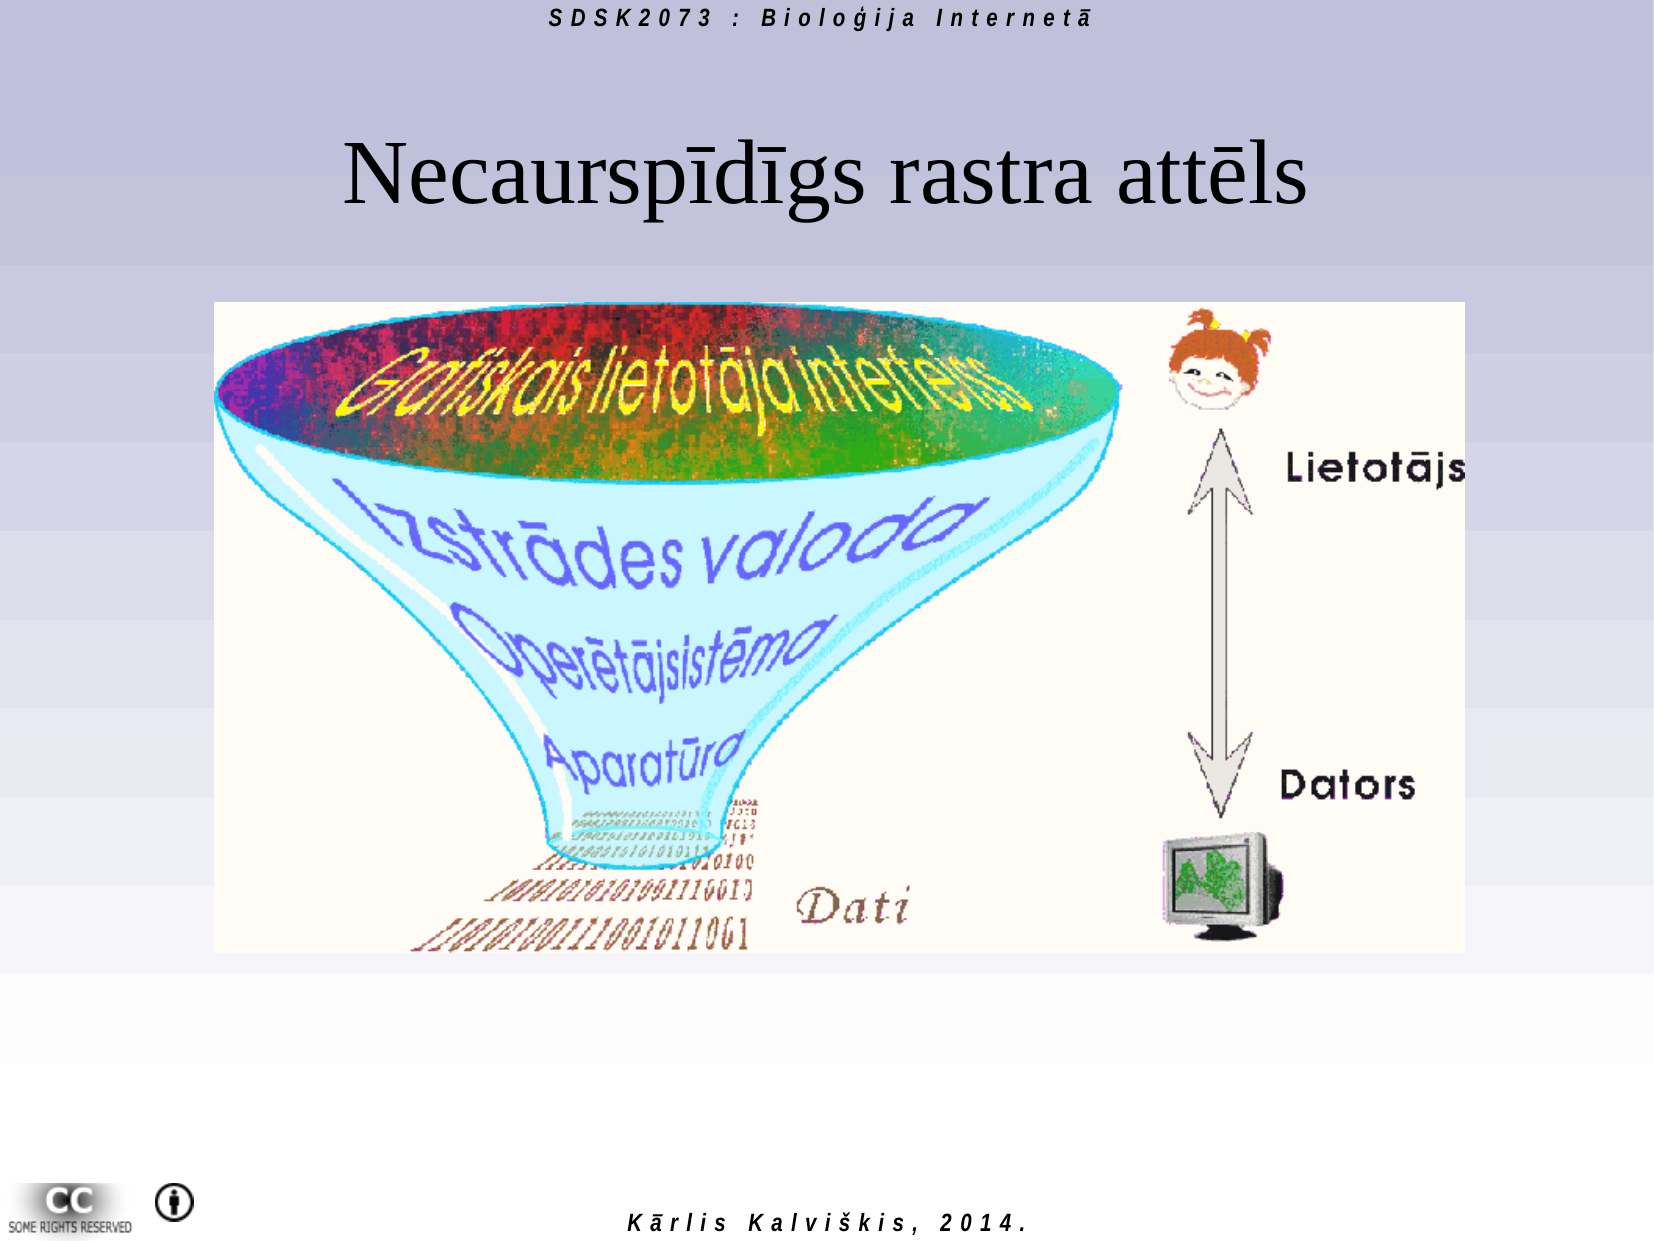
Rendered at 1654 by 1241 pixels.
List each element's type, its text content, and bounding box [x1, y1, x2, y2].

picture [0, 0, 1654, 1241]
title Necaurspīdīgs rastra attēls [29, 49, 1625, 296]
